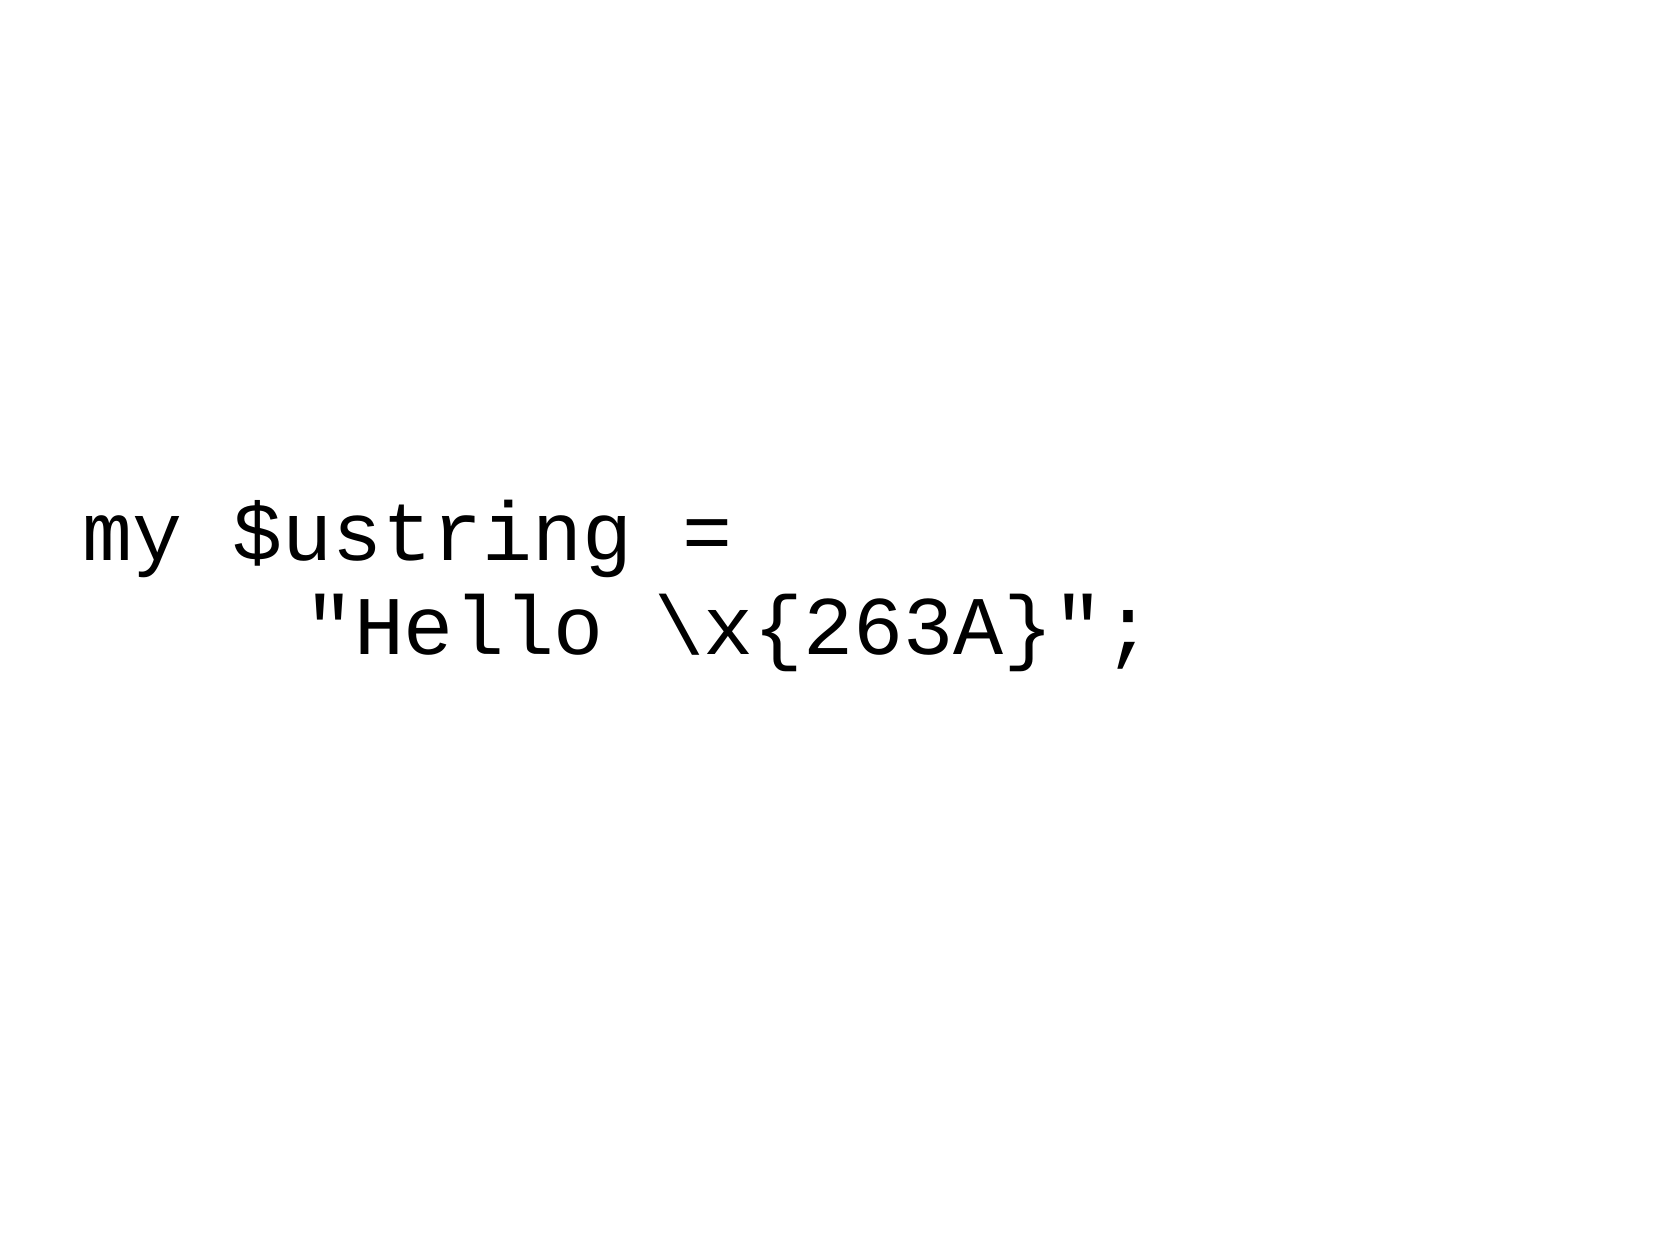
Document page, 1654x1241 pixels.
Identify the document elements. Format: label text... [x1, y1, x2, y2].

title my $ustring = "Hello \x{263A}"; [82, 56, 1571, 1115]
